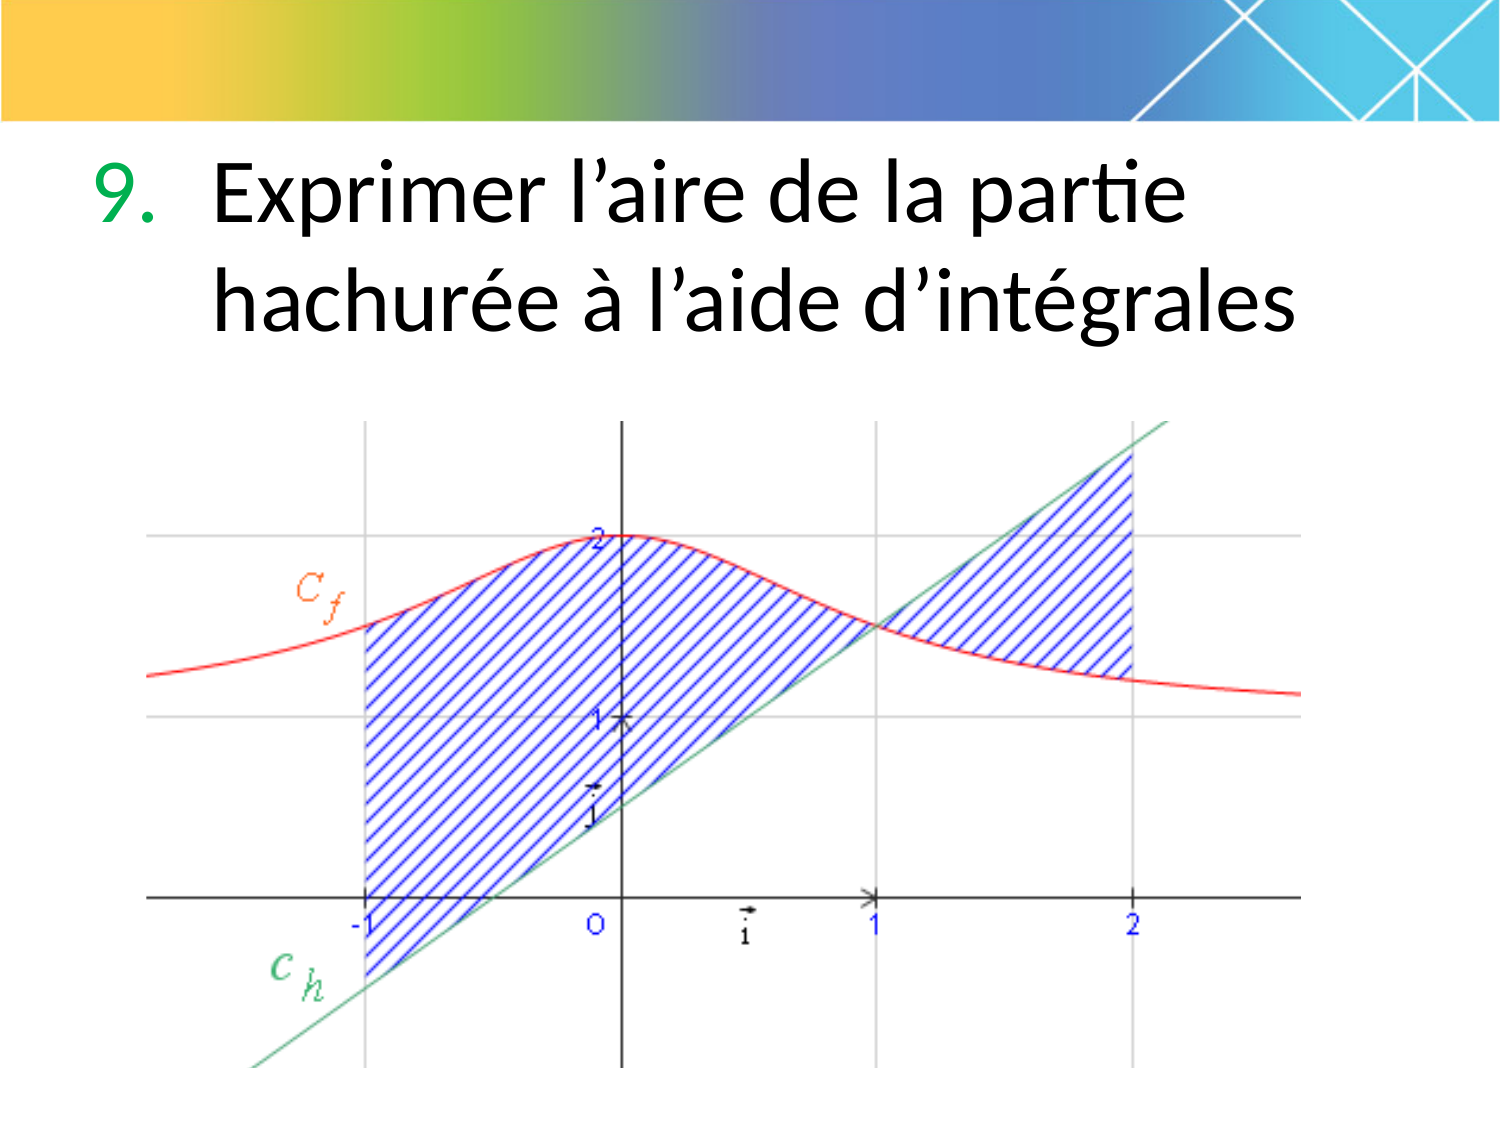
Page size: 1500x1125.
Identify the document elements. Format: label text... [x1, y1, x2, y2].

picture [146, 421, 1301, 1068]
picture [0, 0, 1500, 123]
title Exprimer l’aire de la partie hachurée à l’aide d’intégrales [75, 122, 1500, 358]
